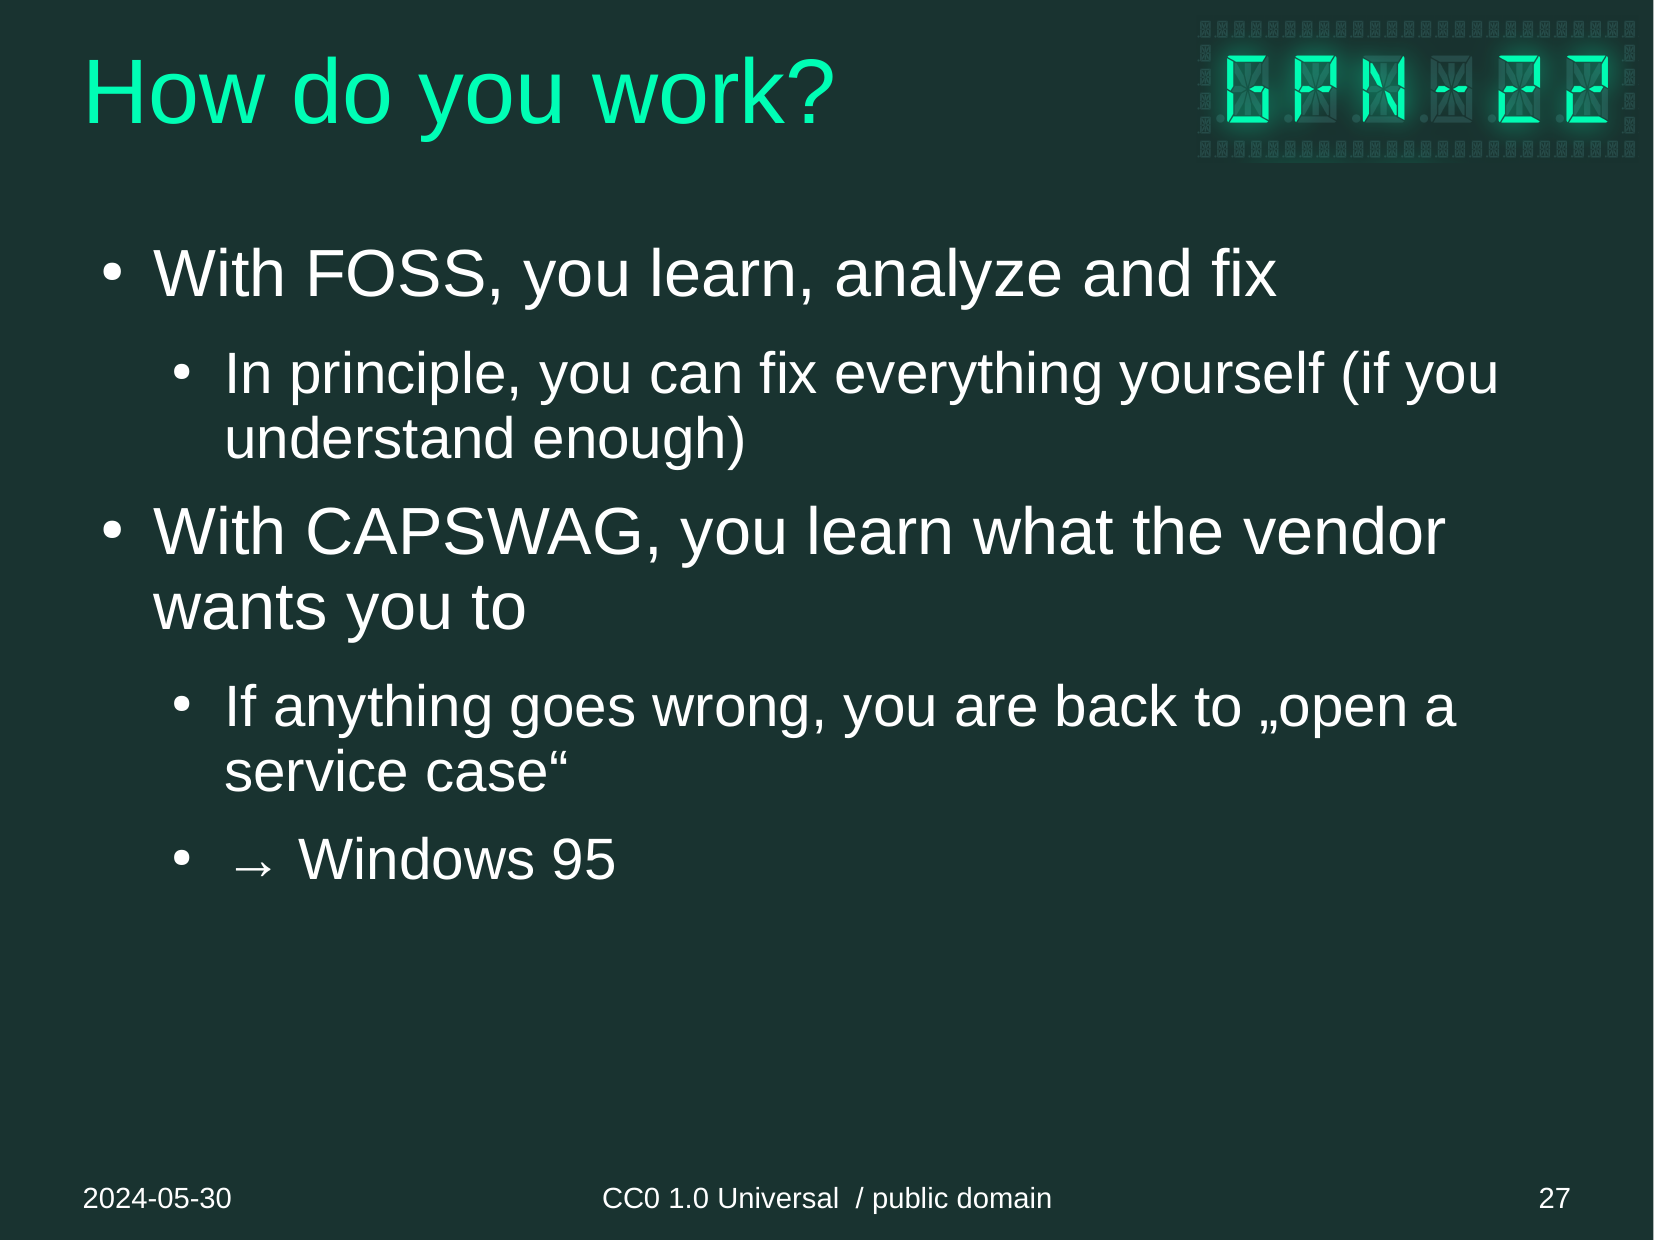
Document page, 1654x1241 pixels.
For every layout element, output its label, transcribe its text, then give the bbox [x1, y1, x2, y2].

title How do you work? [82, 40, 1004, 143]
picture [1196, 15, 1639, 163]
list With FOSS, you learn, analyze and fix In principle, you can fix everything yourself (if you understand enough) With CAPSWAG, you learn what the vendor wants you to If anything goes wrong, you are back to „open a service case“ → Windows 95 [82, 236, 1571, 956]
